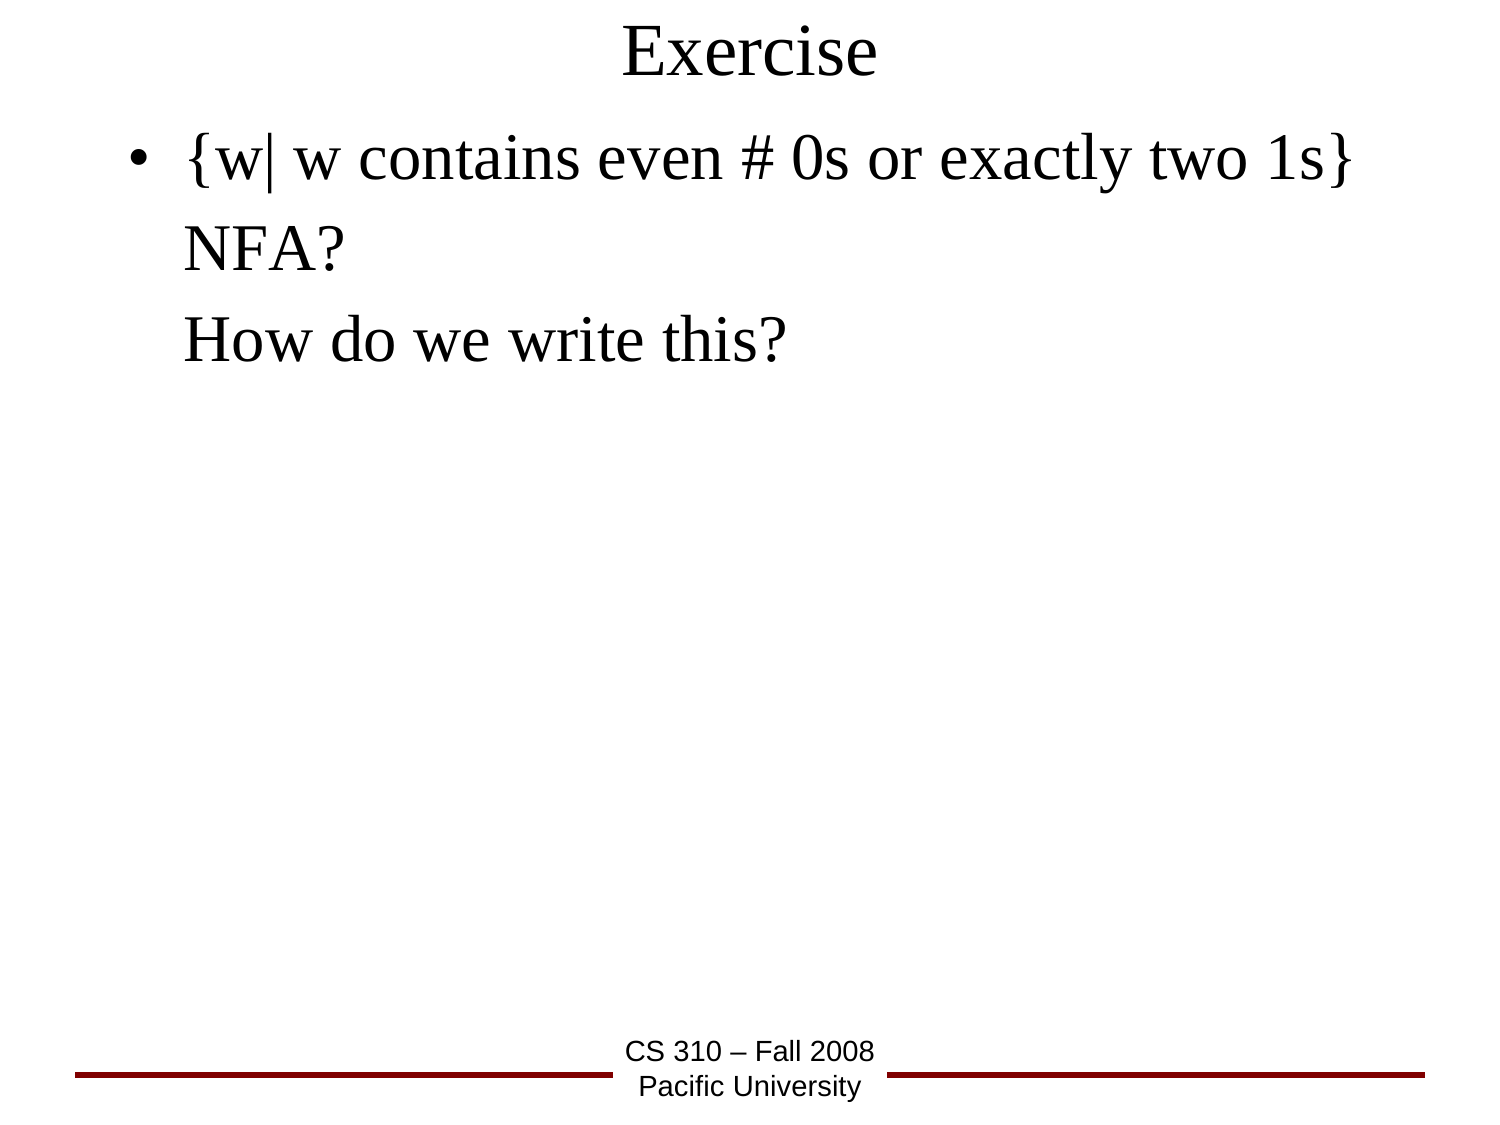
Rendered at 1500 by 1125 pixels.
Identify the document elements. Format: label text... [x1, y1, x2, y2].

title Exercise [112, 0, 1388, 103]
list {w| w contains even # 0s or exactly two 1s} NFA? How do we write this? [112, 112, 1388, 1001]
